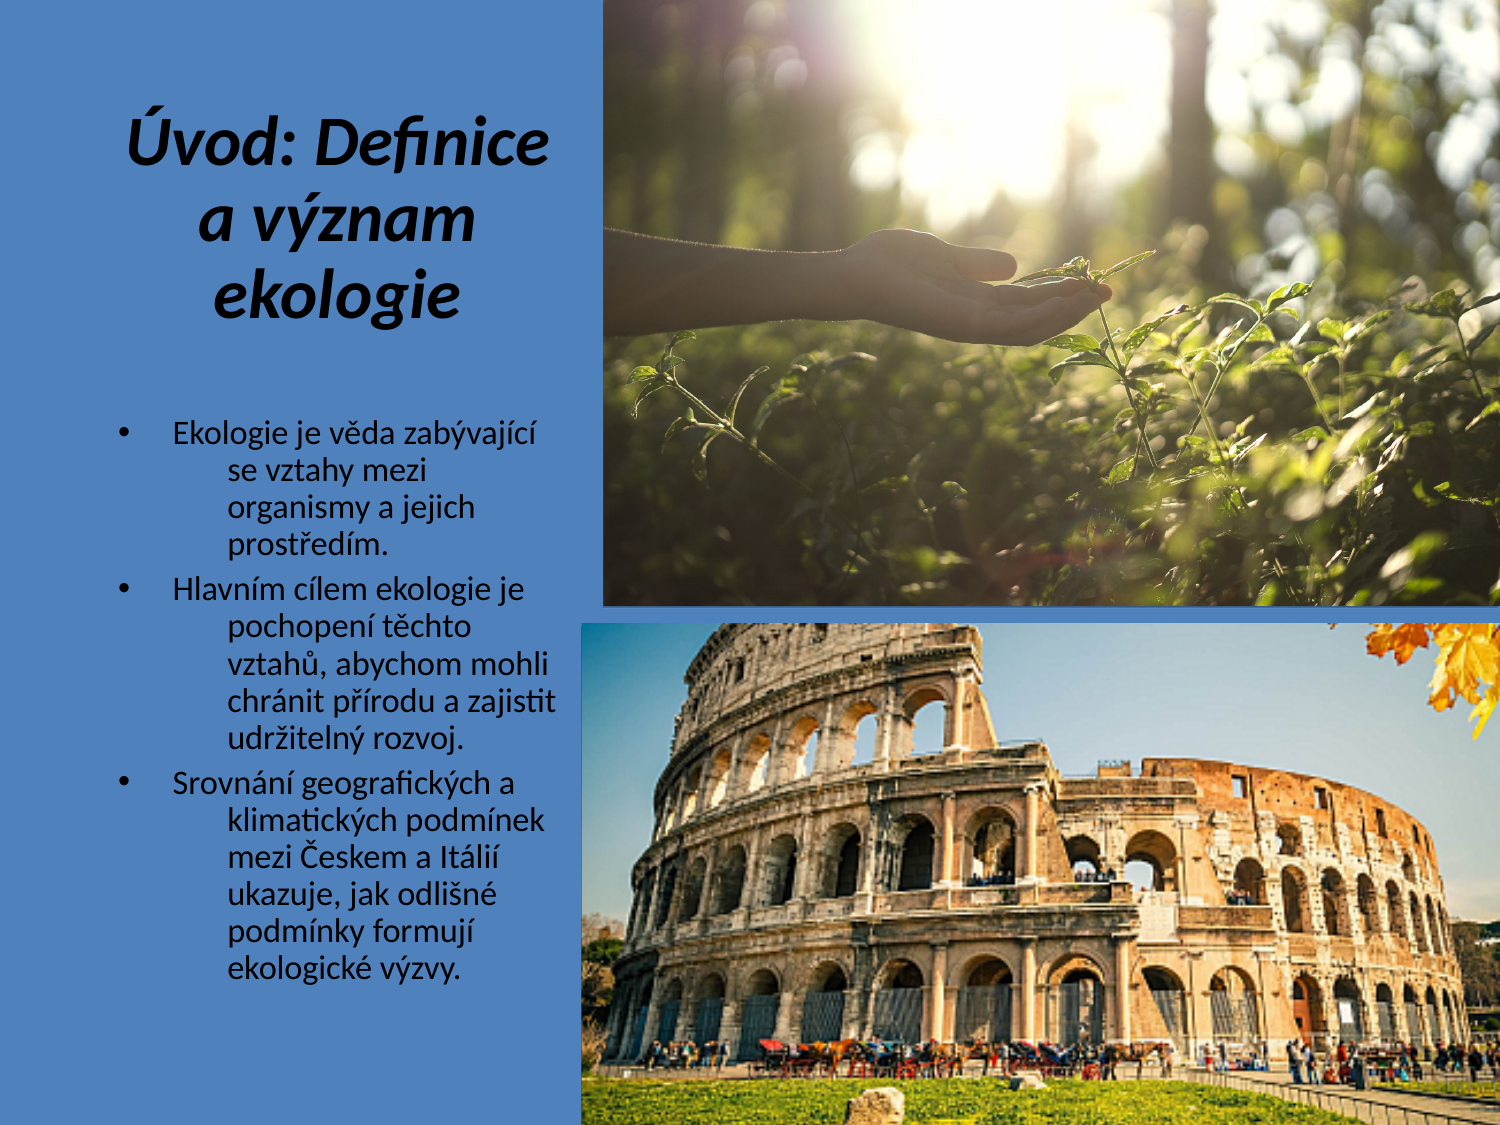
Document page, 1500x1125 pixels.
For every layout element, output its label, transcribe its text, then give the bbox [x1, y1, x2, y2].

picture [581, 623, 1500, 1125]
text_box [0, 0, 1500, 1125]
title Úvod: Definice a význam ekologie [103, 59, 573, 378]
list Ekologie je věda zabývající se vztahy mezi organismy a jejich prostředím. Hlavním cílem ekologie je pochopení těchto vztahů, abychom mohli chránit přírodu a zajistit udržitelný rozvoj. Srovnání geografických a klimatických podmínek mezi Českem a Itálií ukazuje, jak odlišné podmínky formují ekologické výzvy. [103, 407, 573, 1014]
picture [603, 0, 1500, 607]
